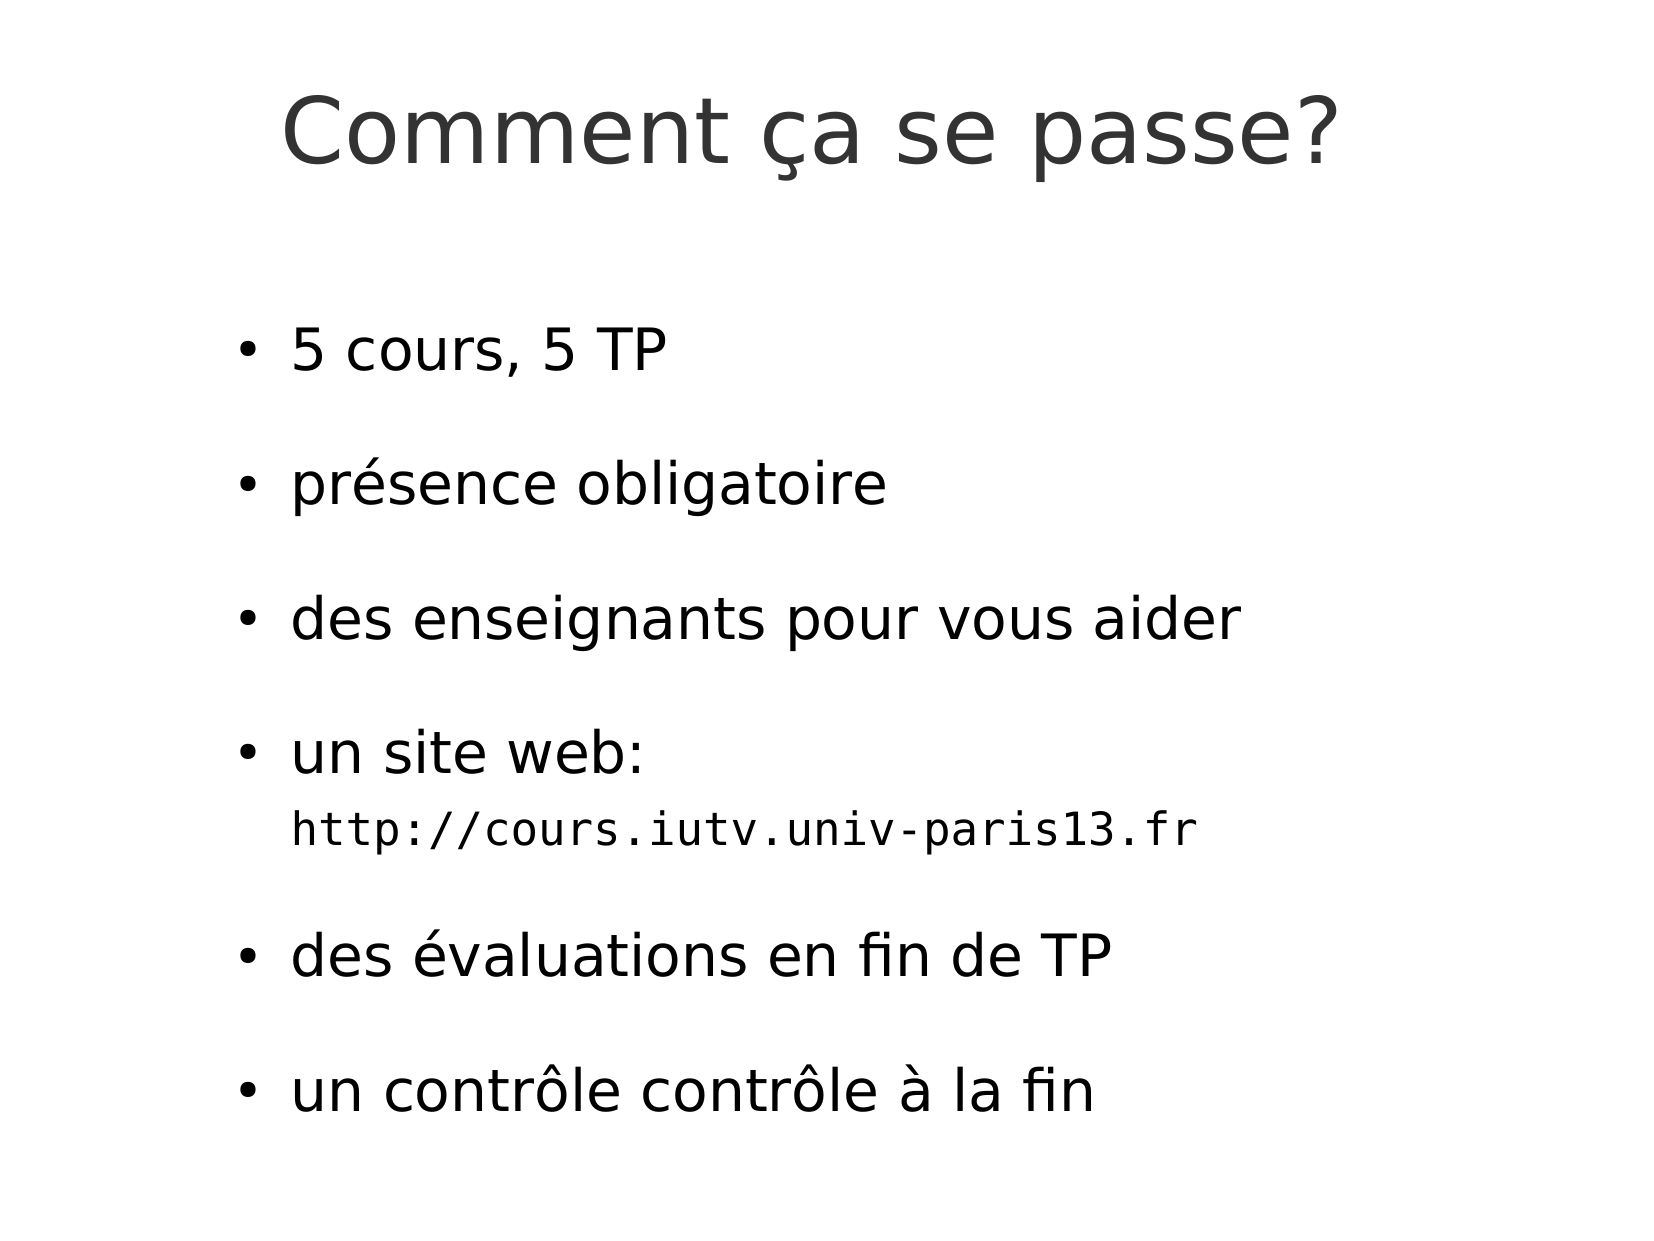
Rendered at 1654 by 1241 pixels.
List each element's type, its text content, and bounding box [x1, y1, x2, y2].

list 5 cours, 5 TP présence obligatoire des enseignants pour vous aider un site web: http://cours.iutv.univ-paris13.fr des évaluations en fin de TP un contrôle contrôle à la fin [205, 288, 1587, 1113]
title Comment ça se passe? [121, 4, 1504, 192]
